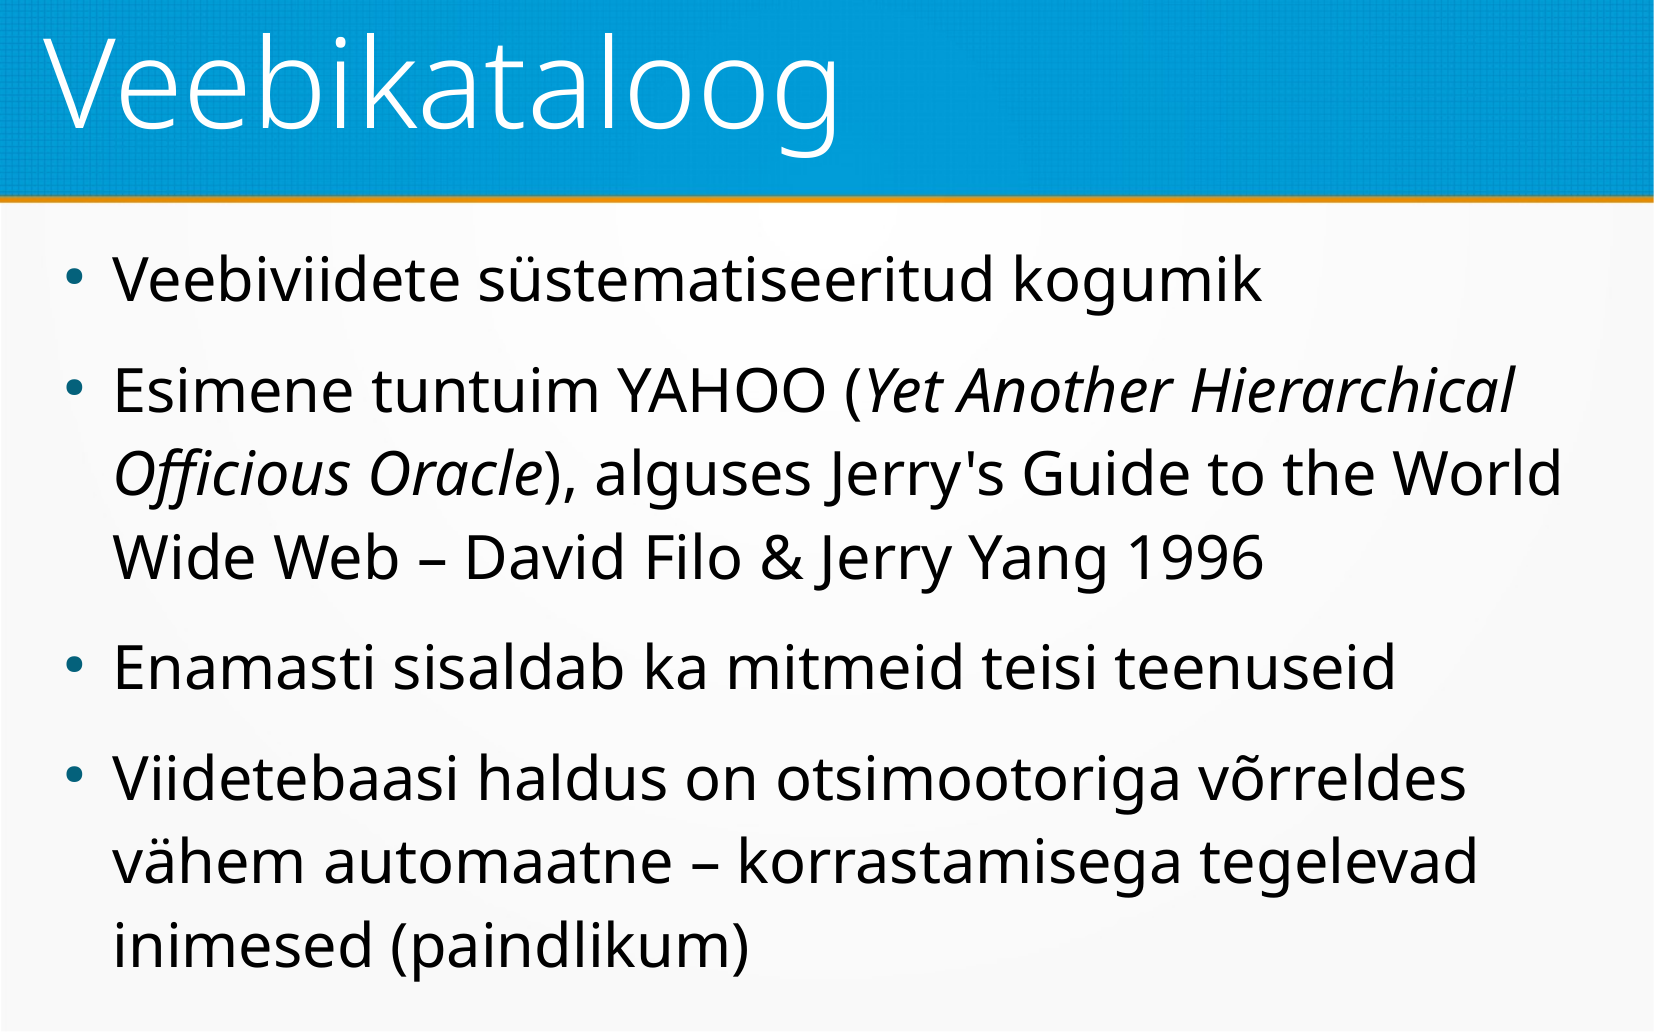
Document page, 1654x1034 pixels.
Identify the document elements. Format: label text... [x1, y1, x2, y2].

title Veebikataloog [43, 0, 1619, 166]
list Veebiviidete süstematiseeritud kogumik Esimene tuntuim YAHOO (Yet Another Hierarchical Officious Oracle), alguses Jerry's Guide to the World Wide Web – David Filo & Jerry Yang 1996 Enamasti sisaldab ka mitmeid teisi teenuseid Viidetebaasi haldus on otsimootoriga võrreldes vähem automaatne – korrastamisega tegelevad inimesed (paindlikum) [47, 236, 1607, 1002]
picture [0, 195, 1654, 1034]
